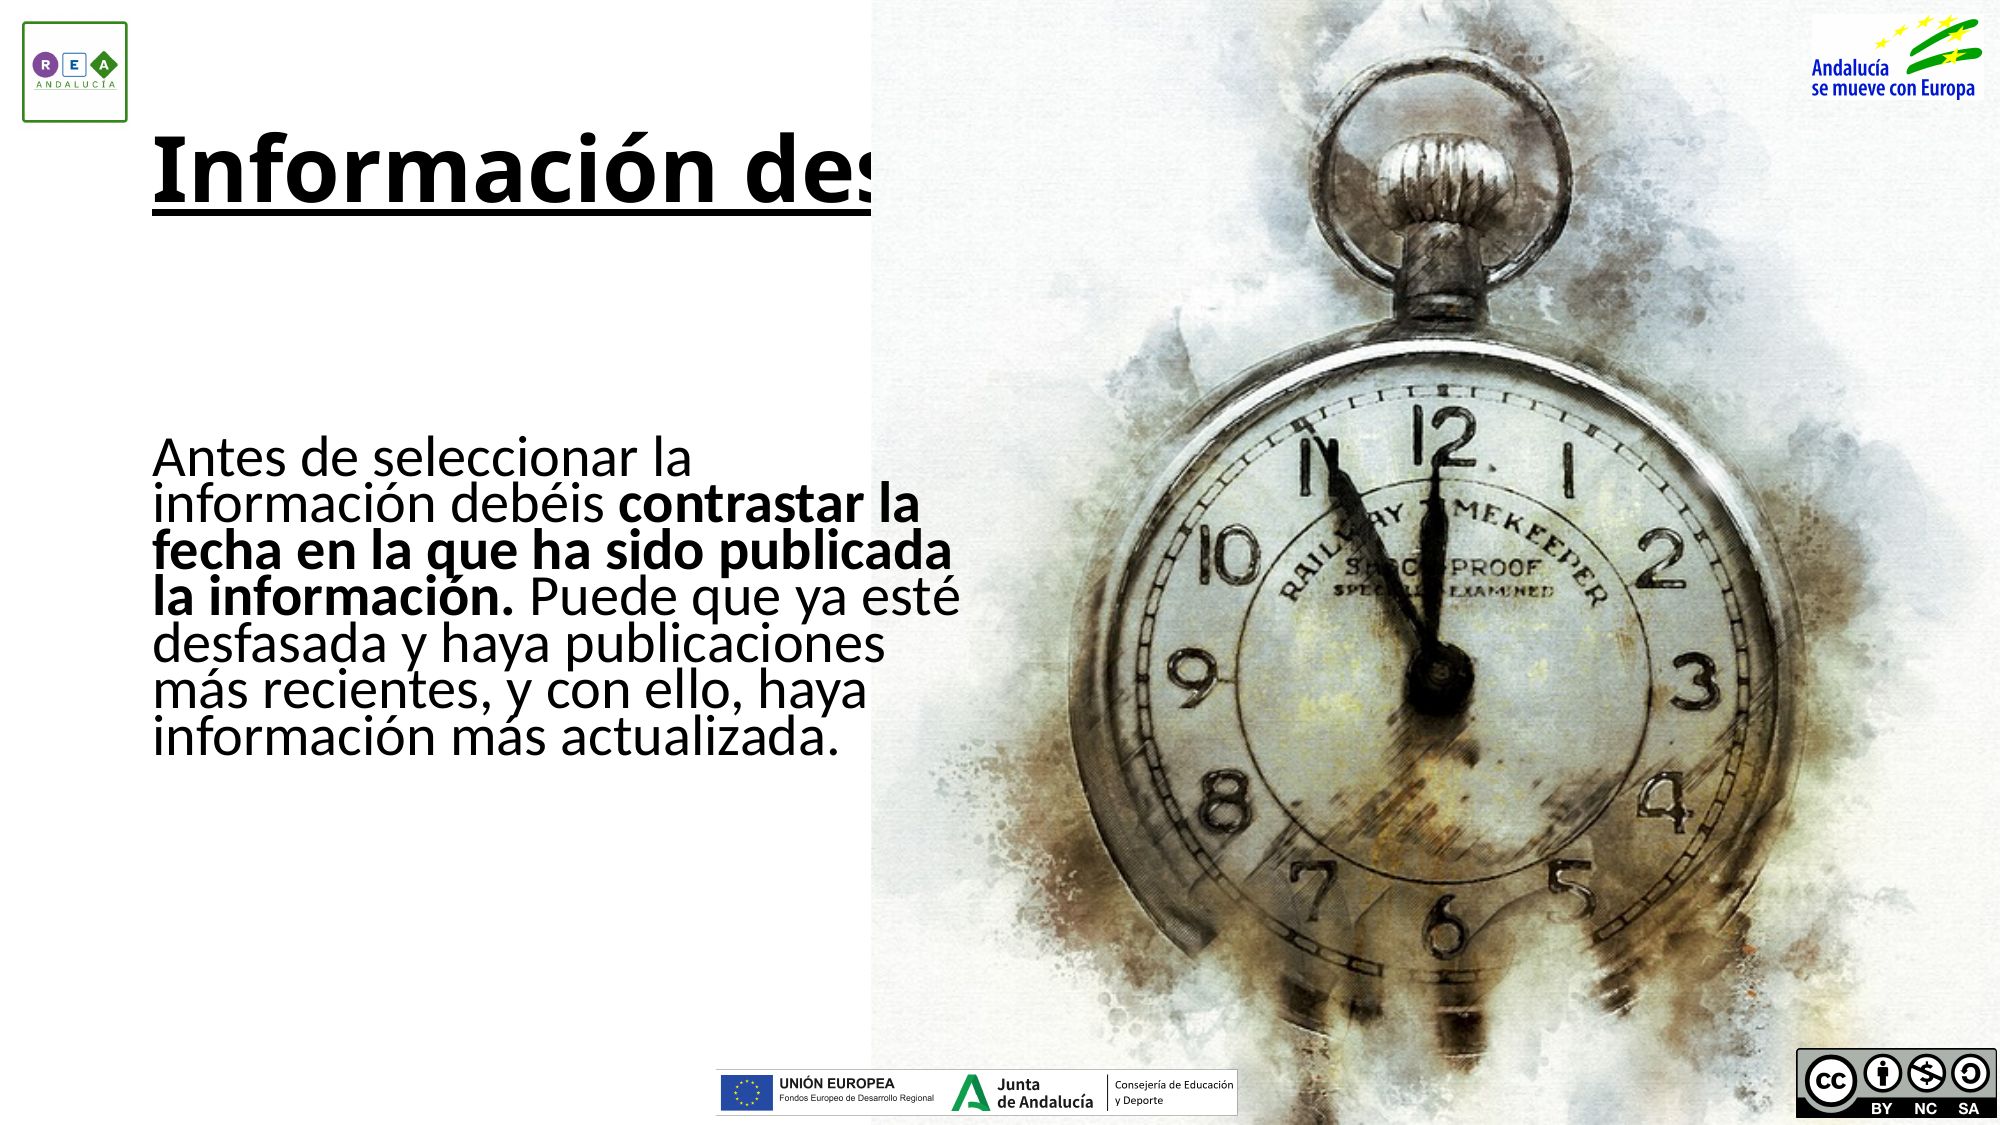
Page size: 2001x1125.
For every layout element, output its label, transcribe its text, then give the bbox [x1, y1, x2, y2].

list Antes de seleccionar la información debéis contrastar la fecha en la que ha sido publicada la información. Puede que ya esté desfasada y haya publicaciones más recientes, y con ello, haya información más actualizada. [137, 431, 1000, 872]
title Información desfasada [137, 59, 871, 278]
picture [676, 0, 2000, 1125]
picture [16, 13, 133, 130]
